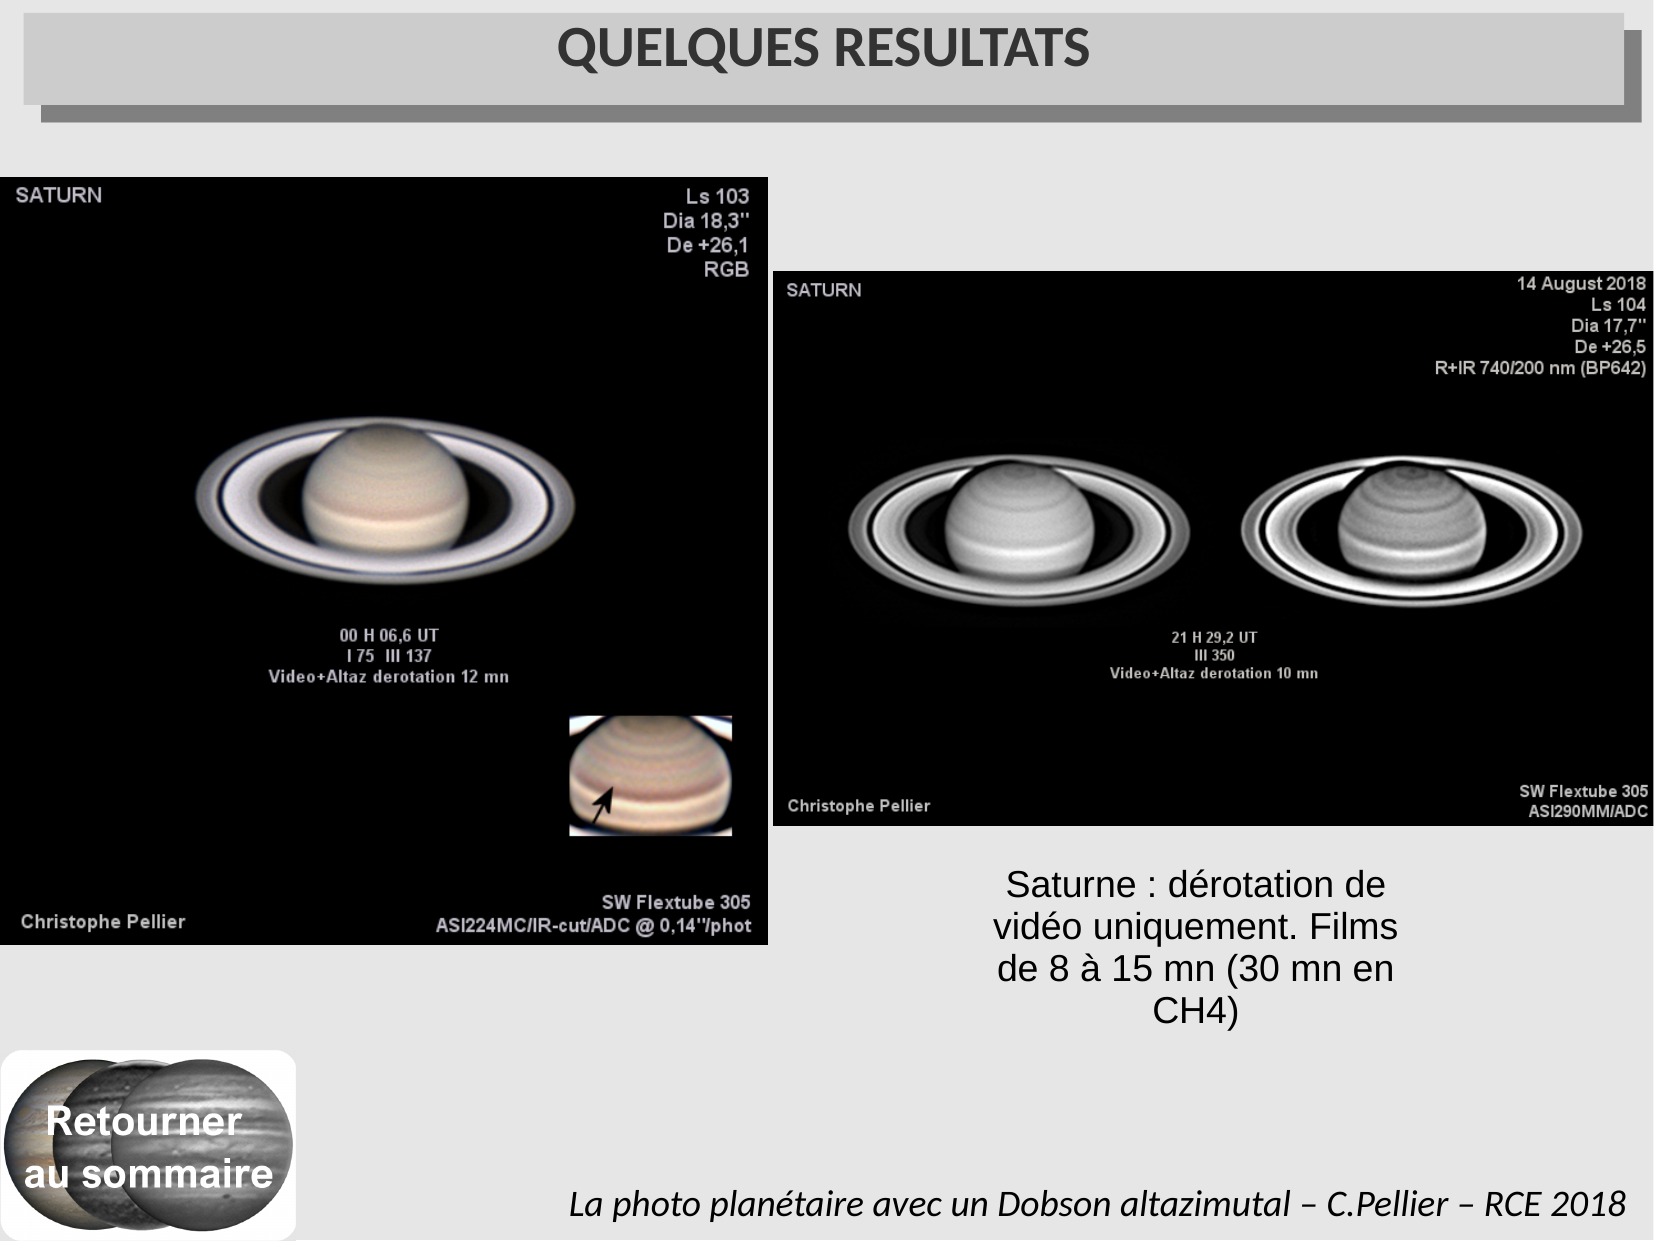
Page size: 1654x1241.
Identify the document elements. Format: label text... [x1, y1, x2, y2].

picture [0, 177, 768, 945]
text_box Saturne : dérotation de vidéo uniquement. Films de 8 à 15 mn (30 mn en CH4) [974, 856, 1418, 1040]
text_box QUELQUES RESULTATS [23, 12, 1625, 105]
text_box La photo planétaire avec un Dobson altazimutal – C.Pellier – RCE 2018 [431, 1181, 1642, 1241]
picture [773, 271, 1654, 826]
picture [0, 1050, 296, 1241]
